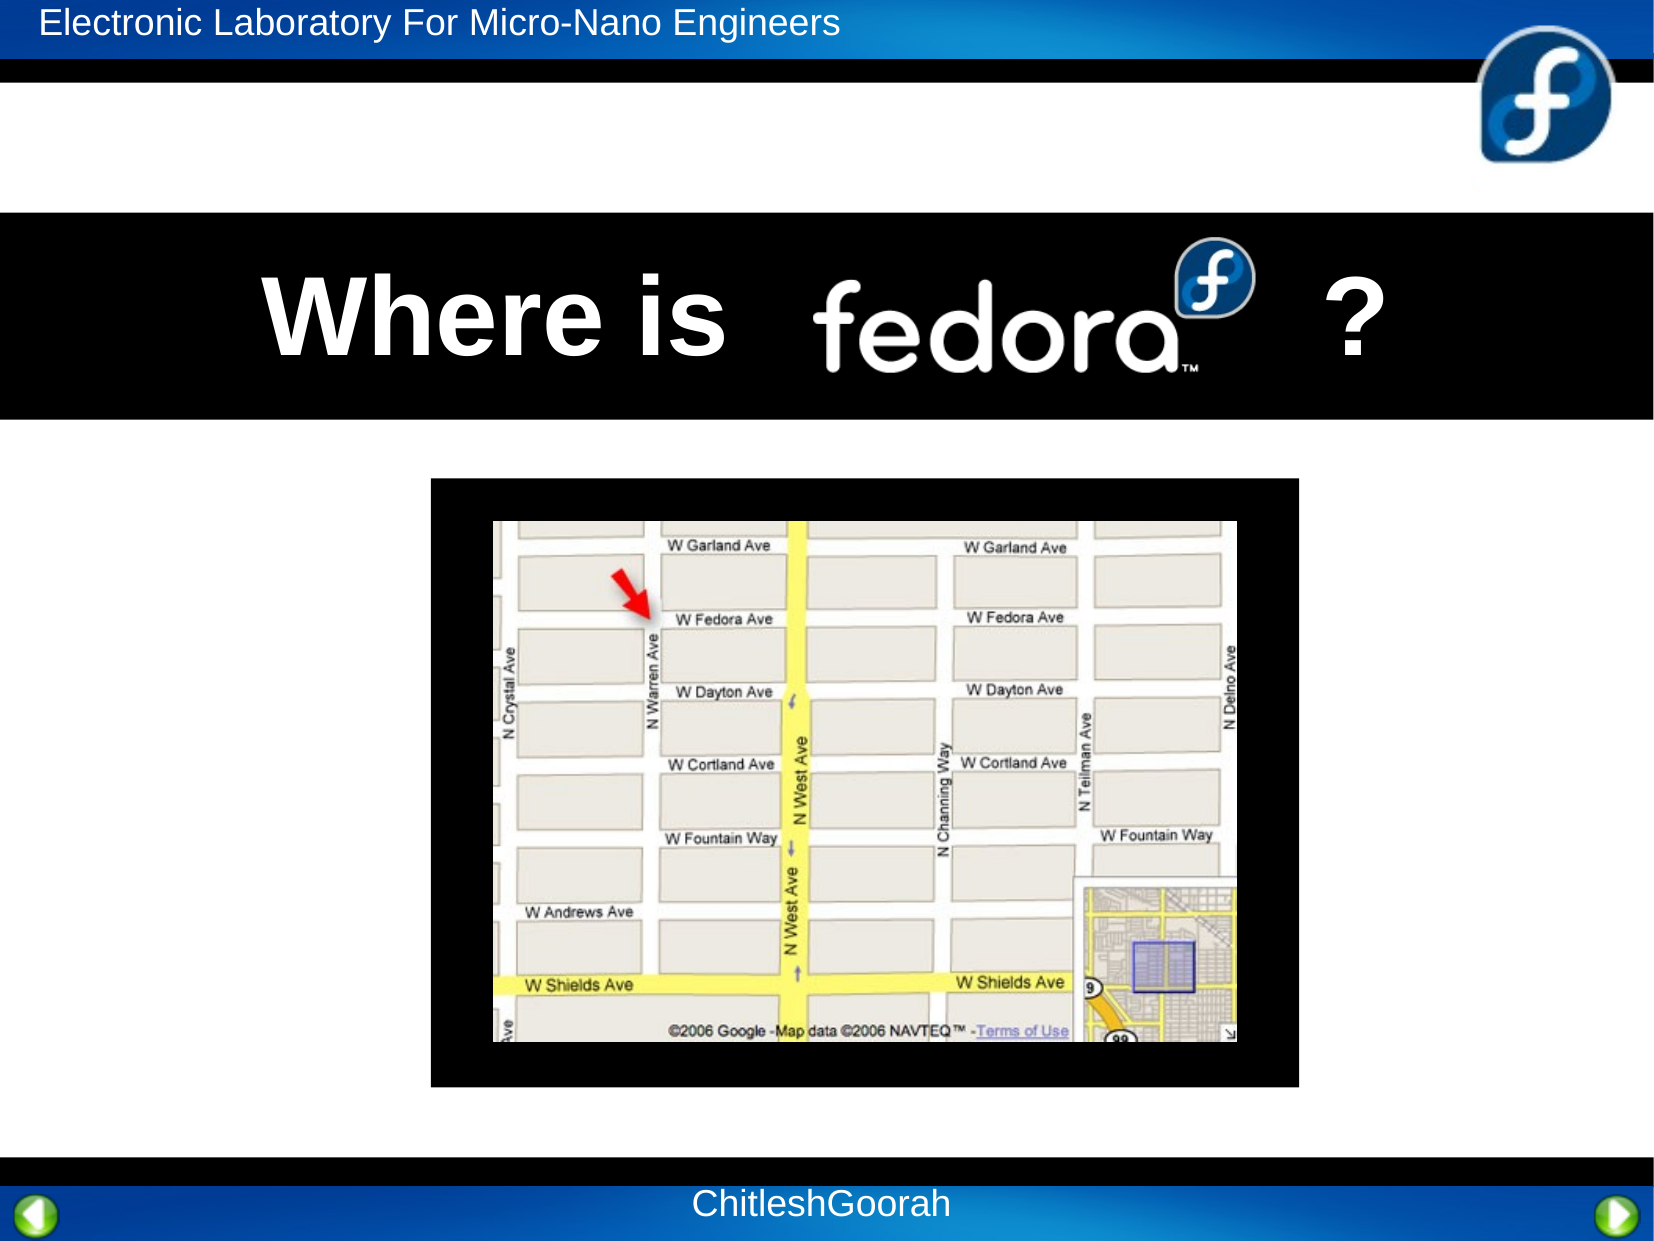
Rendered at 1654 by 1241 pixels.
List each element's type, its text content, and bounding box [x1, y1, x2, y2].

picture [0, 1186, 1654, 1241]
picture [914, 1206, 924, 1210]
text_box [430, 478, 1300, 1088]
picture [0, 0, 1654, 212]
picture [493, 521, 1237, 1043]
picture [936, 1198, 945, 1213]
title Where is ? [0, 212, 1654, 420]
picture [812, 236, 1258, 374]
